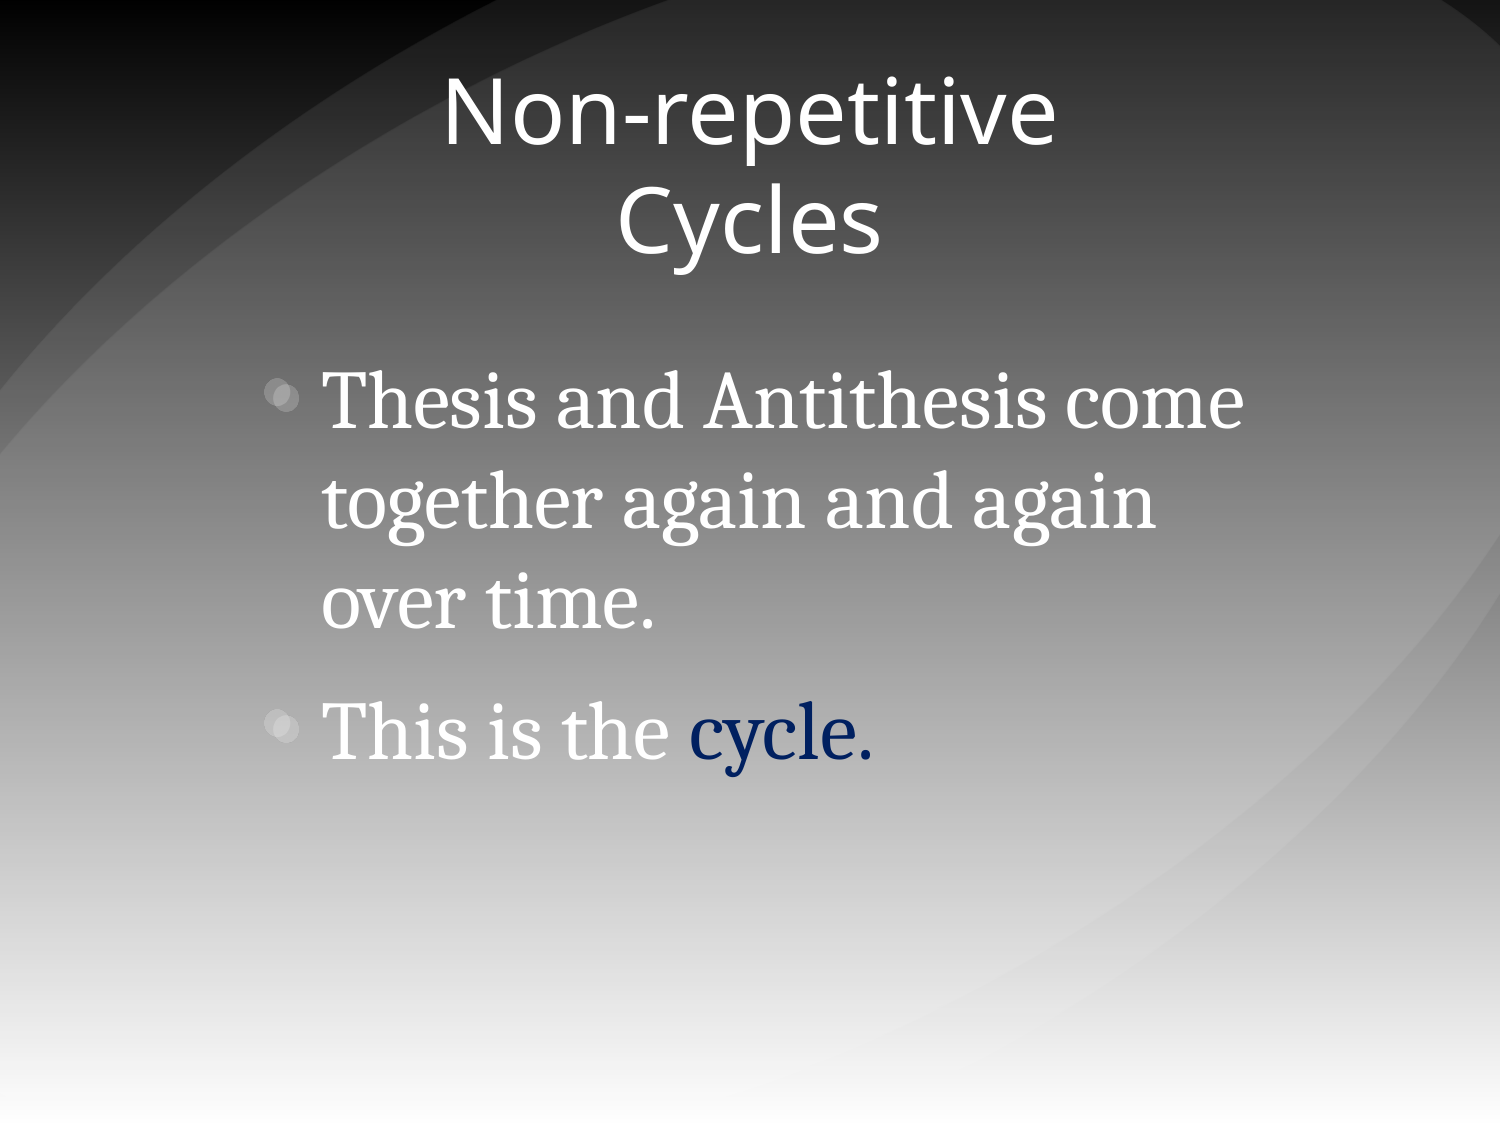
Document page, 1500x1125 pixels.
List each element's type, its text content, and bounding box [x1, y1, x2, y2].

title Non-repetitive Cycles [283, 45, 1216, 288]
list Thesis and Antithesis come together again and again over time. This is the cycle. [249, 337, 1300, 1025]
picture [0, 0, 1500, 1125]
